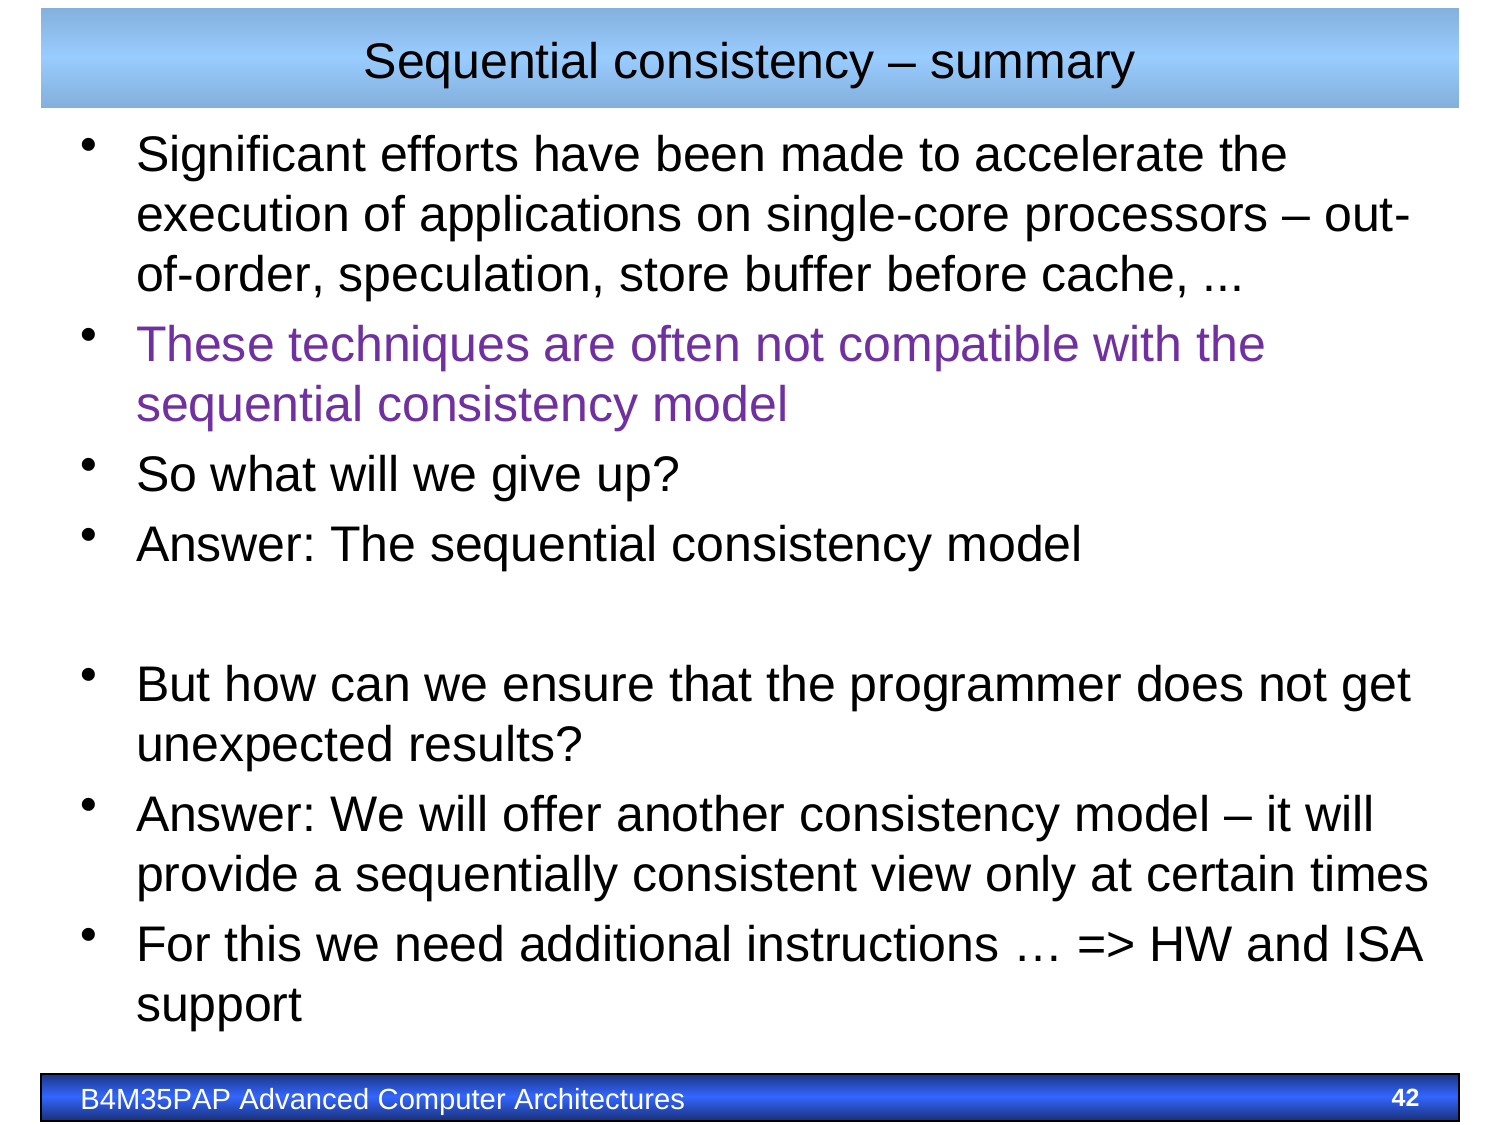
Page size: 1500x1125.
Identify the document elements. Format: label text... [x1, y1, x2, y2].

title Sequential consistency – summary [41, 8, 1459, 108]
list Significant efforts have been made to accelerate the execution of applications on single-core processors – out-of-order, speculation, store buffer before cache, ... These techniques are often not compatible with the sequential consistency model So what will we give up? Answer: The sequential consistency model But how can we ensure that the programmer does not get unexpected results? Answer: We will offer another consistency model – it will provide a sequentially consistent view only at certain times For this we need additional instructions … => HW and ISA support [64, 113, 1471, 941]
